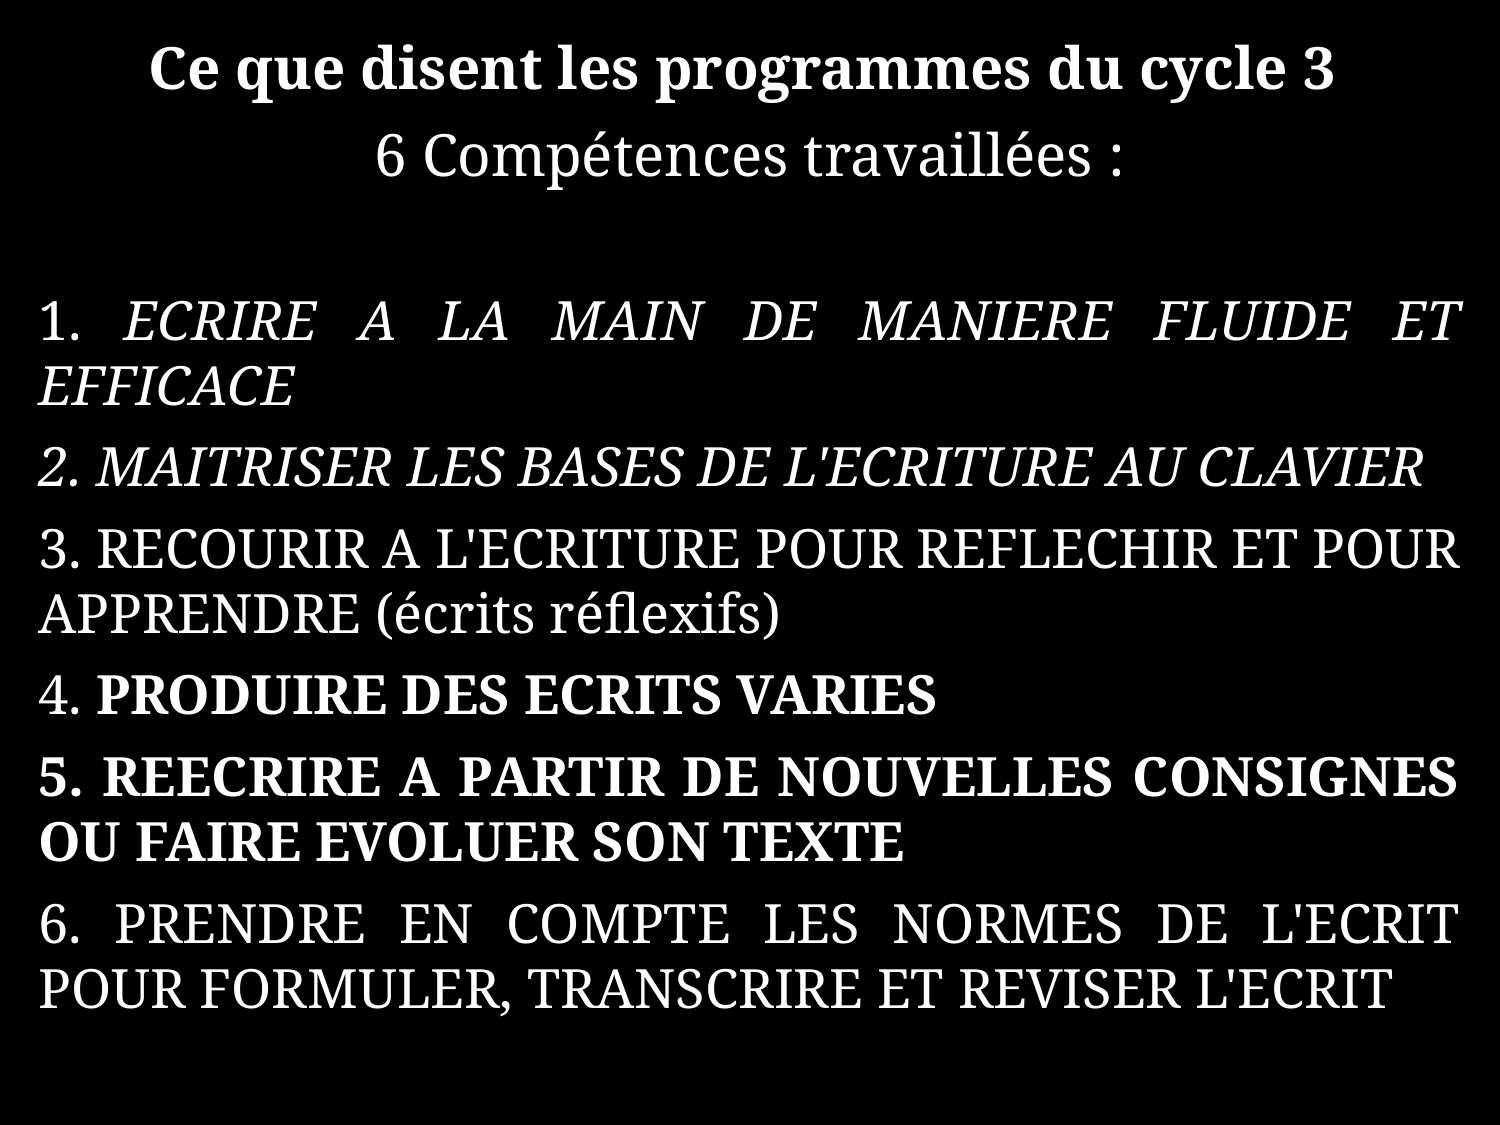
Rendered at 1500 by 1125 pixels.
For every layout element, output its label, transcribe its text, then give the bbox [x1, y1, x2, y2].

subtitle Ce que disent les programmes du cycle 3 6 Compétences travaillées : 1. ECRIRE A LA MAIN DE MANIERE FLUIDE ET EFFICACE 2. MAITRISER LES BASES DE L'ECRITURE AU CLAVIER 3. RECOURIR A L'ECRITURE POUR REFLECHIR ET POUR APPRENDRE (écrits réflexifs) 4. PRODUIRE DES ECRITS VARIES 5. REECRIRE A PARTIR DE NOUVELLES CONSIGNES OU FAIRE EVOLUER SON TEXTE 6. PRENDRE EN COMPTE LES NORMES DE L'ECRIT POUR FORMULER, TRANSCRIRE ET REVISER L'ECRIT [23, 23, 1477, 1087]
